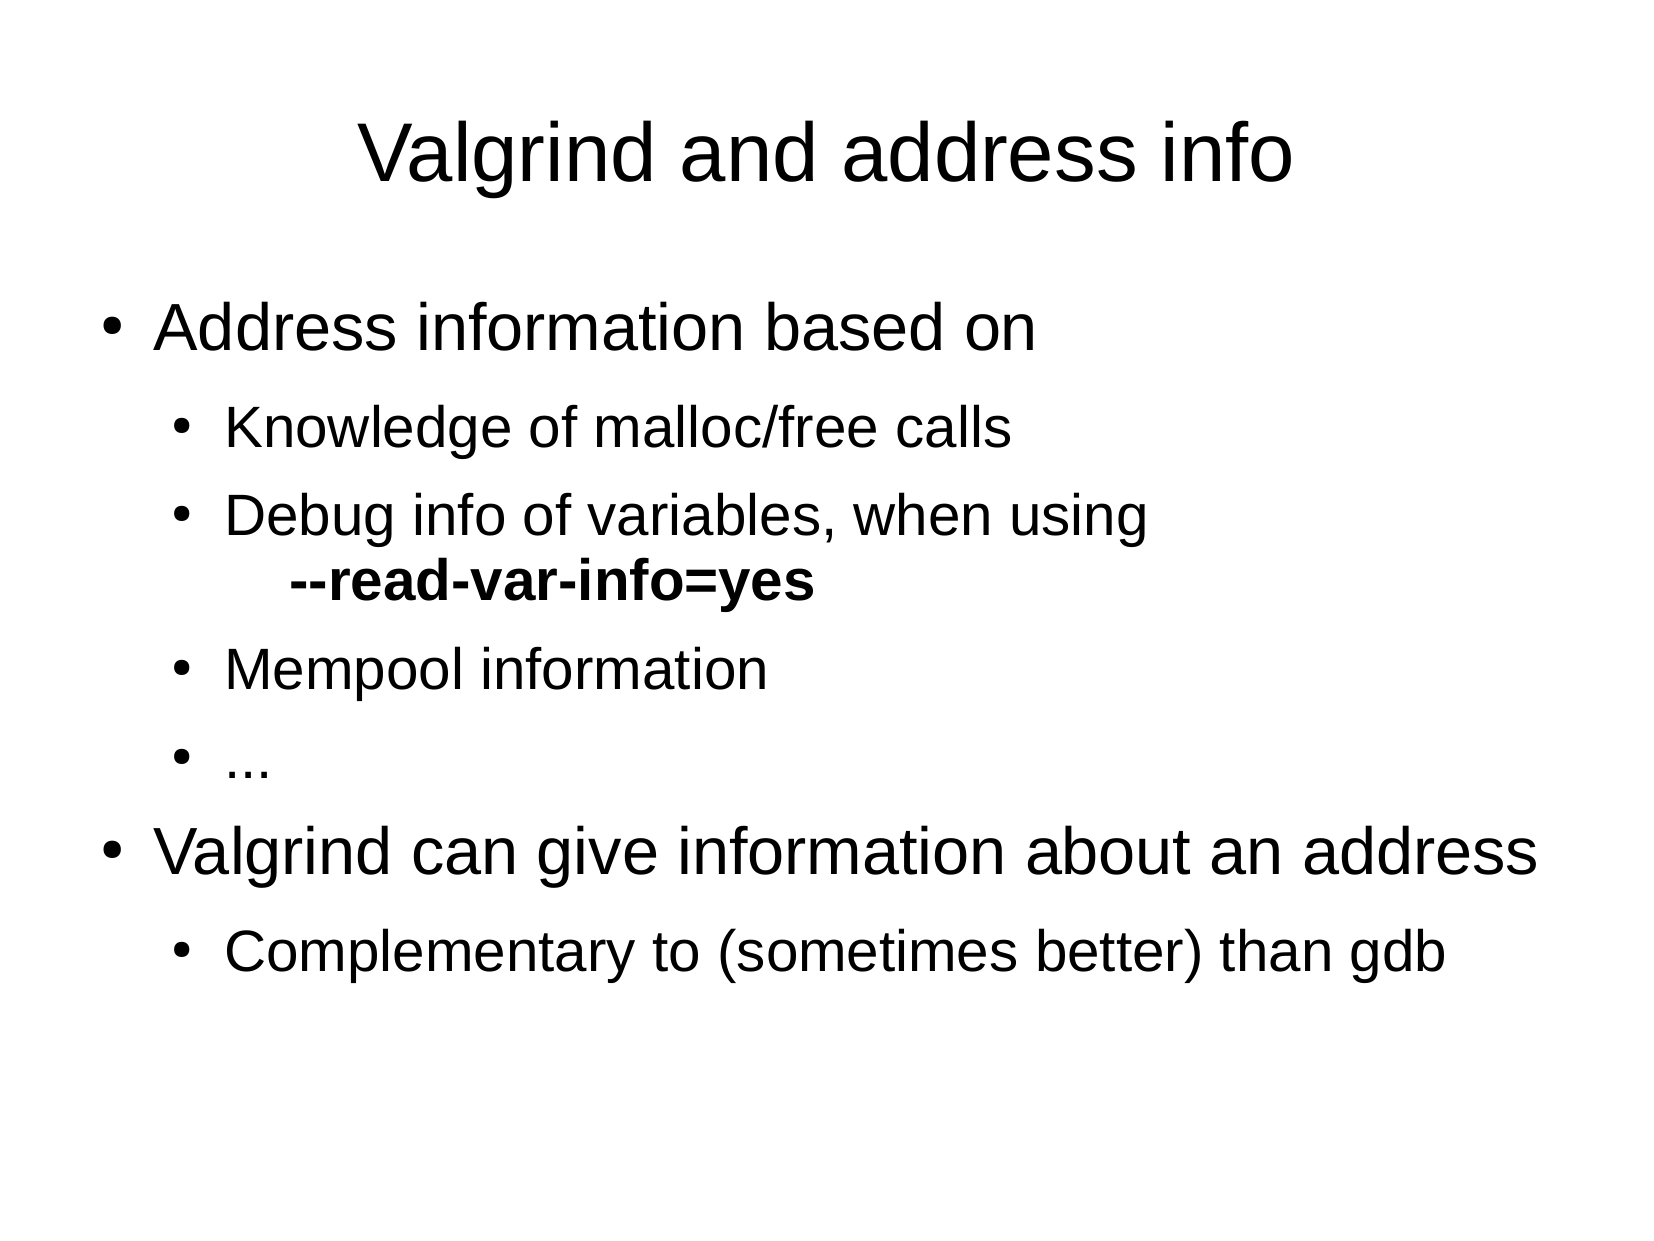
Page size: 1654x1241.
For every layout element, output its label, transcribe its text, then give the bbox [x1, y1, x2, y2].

list Address information based on Knowledge of malloc/free calls Debug info of variables, when using --read-var-info=yes Mempool information ... Valgrind can give information about an address Complementary to (sometimes better) than gdb [82, 290, 1571, 1186]
title Valgrind and address info [82, 49, 1571, 257]
